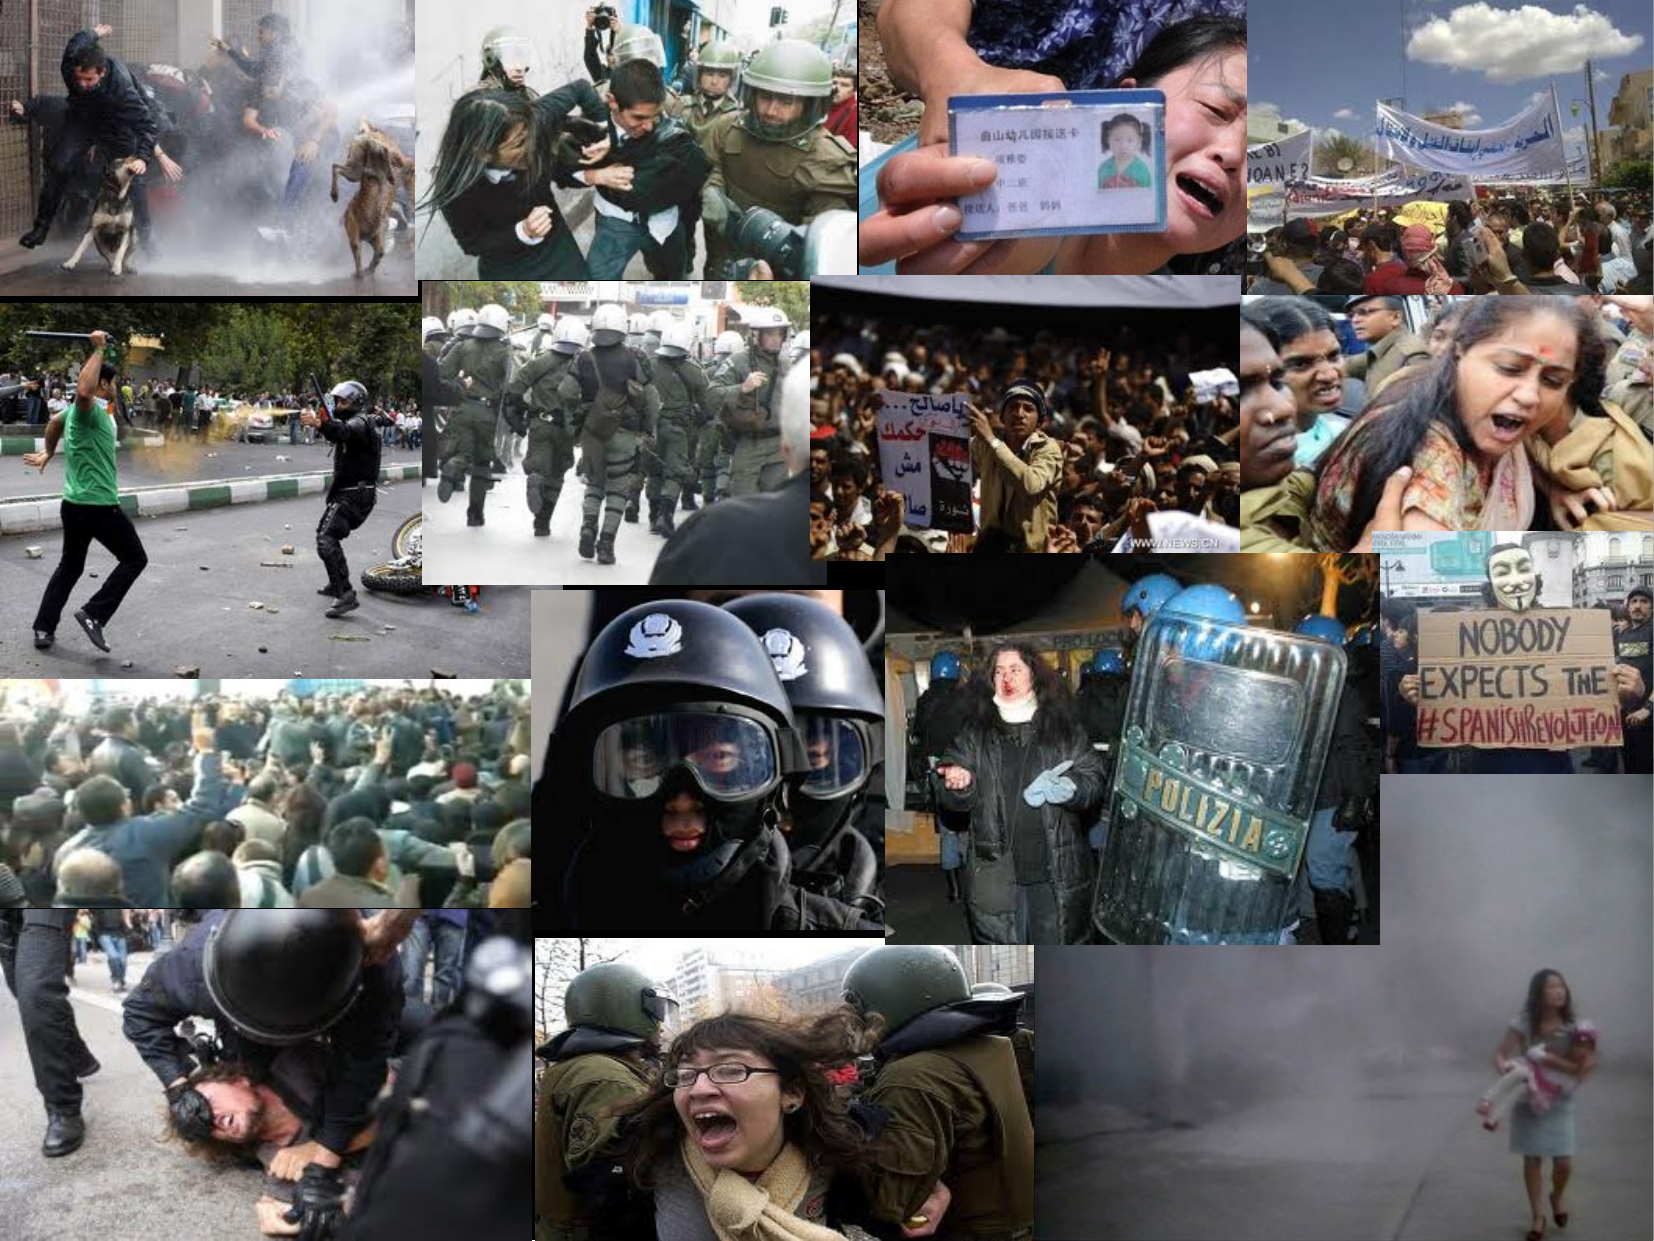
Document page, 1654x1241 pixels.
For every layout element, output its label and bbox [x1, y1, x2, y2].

subtitle [532, 930, 885, 1109]
subtitle [0, 280, 810, 303]
subtitle [563, 562, 885, 590]
picture [0, 0, 1654, 1241]
